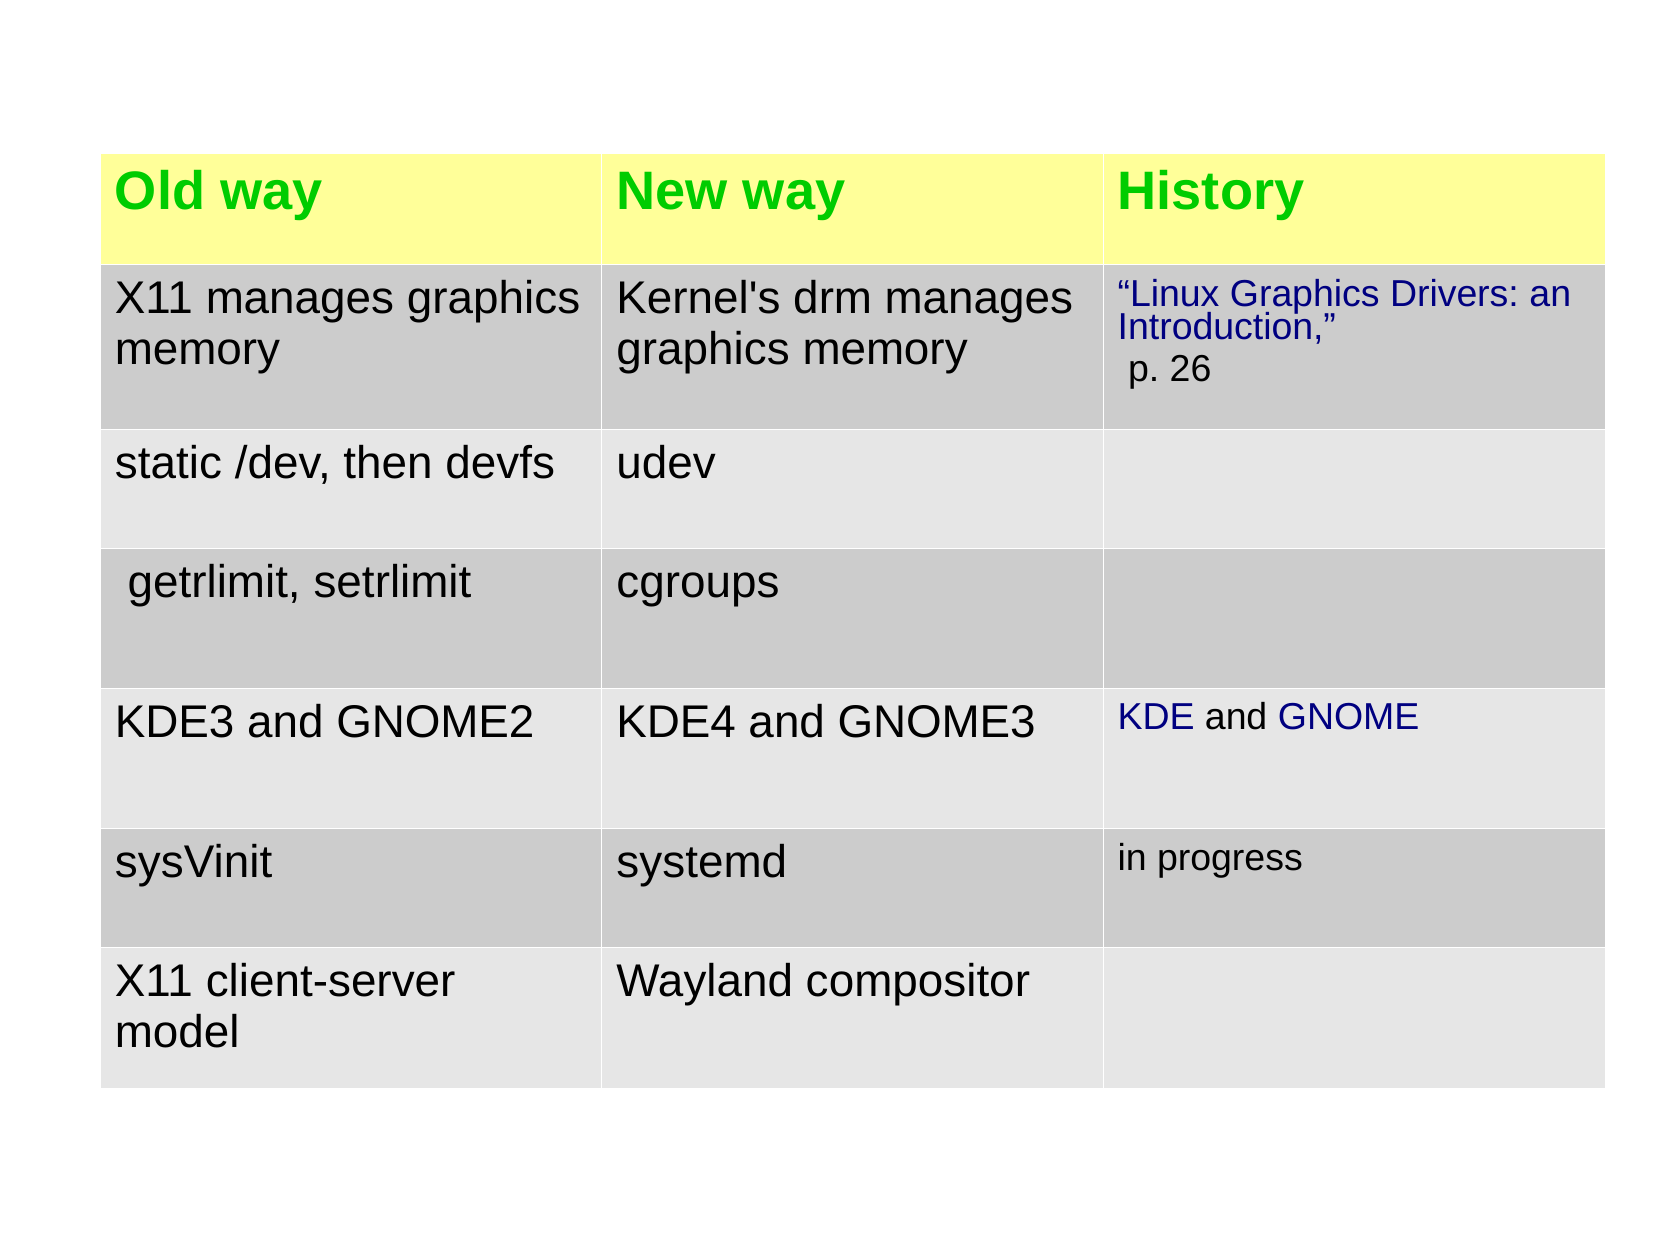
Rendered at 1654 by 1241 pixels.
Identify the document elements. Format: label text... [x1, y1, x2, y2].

table_cell Kernel's drm manages graphics memory [602, 265, 1103, 429]
table_cell udev [602, 430, 1103, 548]
table_cell X11 client-server model [101, 948, 601, 1088]
table_cell [1104, 430, 1605, 548]
table_cell KDE and GNOME [1104, 689, 1605, 828]
table_cell X11 manages graphics memory [101, 265, 601, 429]
table_cell [1104, 948, 1605, 1088]
table_cell static /dev, then devfs [101, 430, 601, 548]
table_cell KDE4 and GNOME3 [602, 689, 1103, 828]
table_cell Wayland compositor [602, 948, 1103, 1088]
table_cell “Linux Graphics Drivers: an Introduction,” p. 26 [1104, 265, 1605, 429]
table_cell in progress [1104, 829, 1605, 947]
table_cell systemd [602, 829, 1103, 947]
table_cell KDE3 and GNOME2 [101, 689, 601, 828]
table_cell sysVinit [101, 829, 601, 947]
table_cell getrlimit, setrlimit [101, 549, 601, 688]
table_cell cgroups [602, 549, 1103, 688]
table_header Old way [101, 154, 601, 264]
table_header New way [602, 154, 1103, 264]
table_header History [1104, 154, 1605, 264]
table_cell [1104, 549, 1605, 688]
